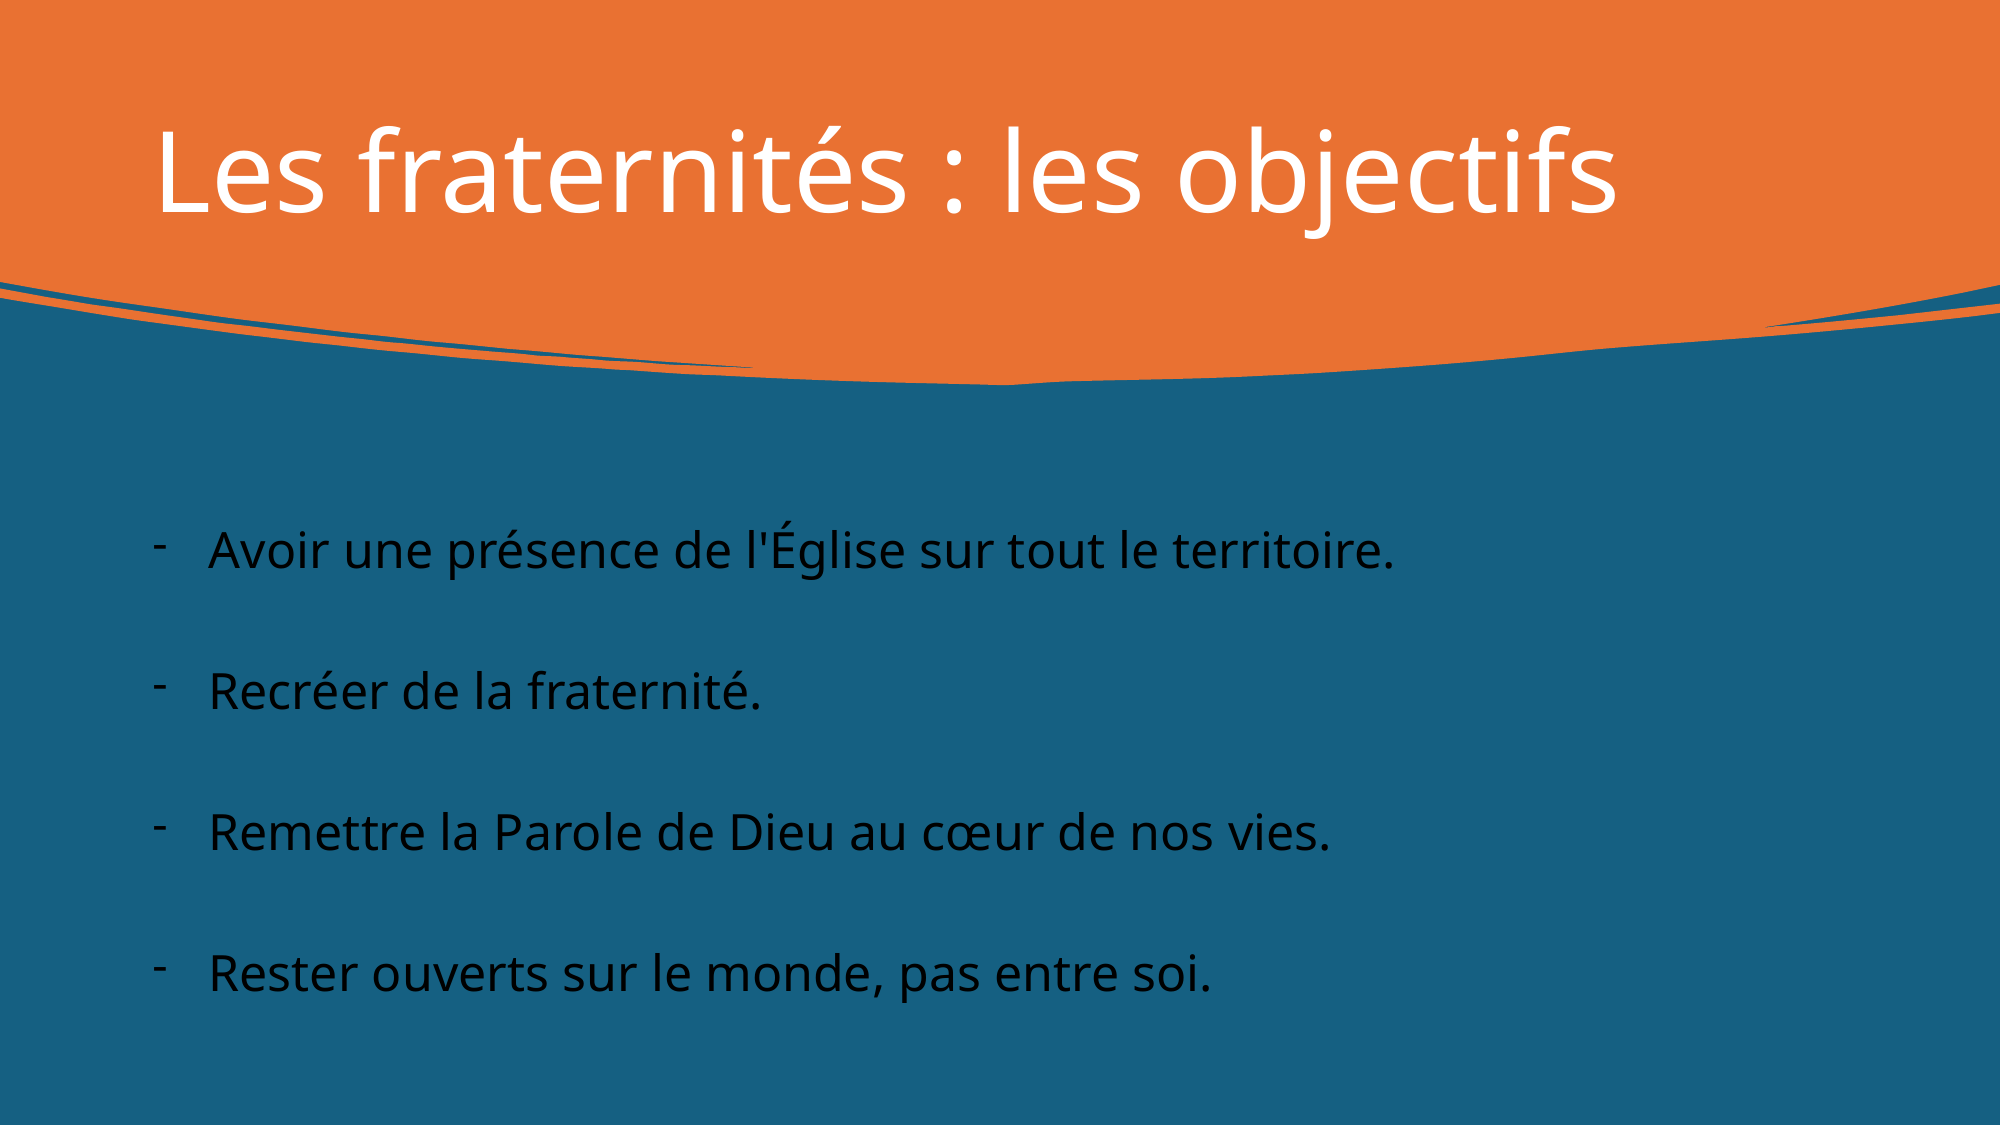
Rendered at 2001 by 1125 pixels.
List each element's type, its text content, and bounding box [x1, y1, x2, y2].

title Les fraternités : les objectifs [137, 65, 1863, 288]
text_box [0, 0, 2000, 1125]
list Avoir une présence de l'Église sur tout le territoire. Recréer de la fraternité. Remettre la Parole de Dieu au cœur de nos vies. Rester ouverts sur le monde, pas entre soi. [137, 451, 1863, 1040]
